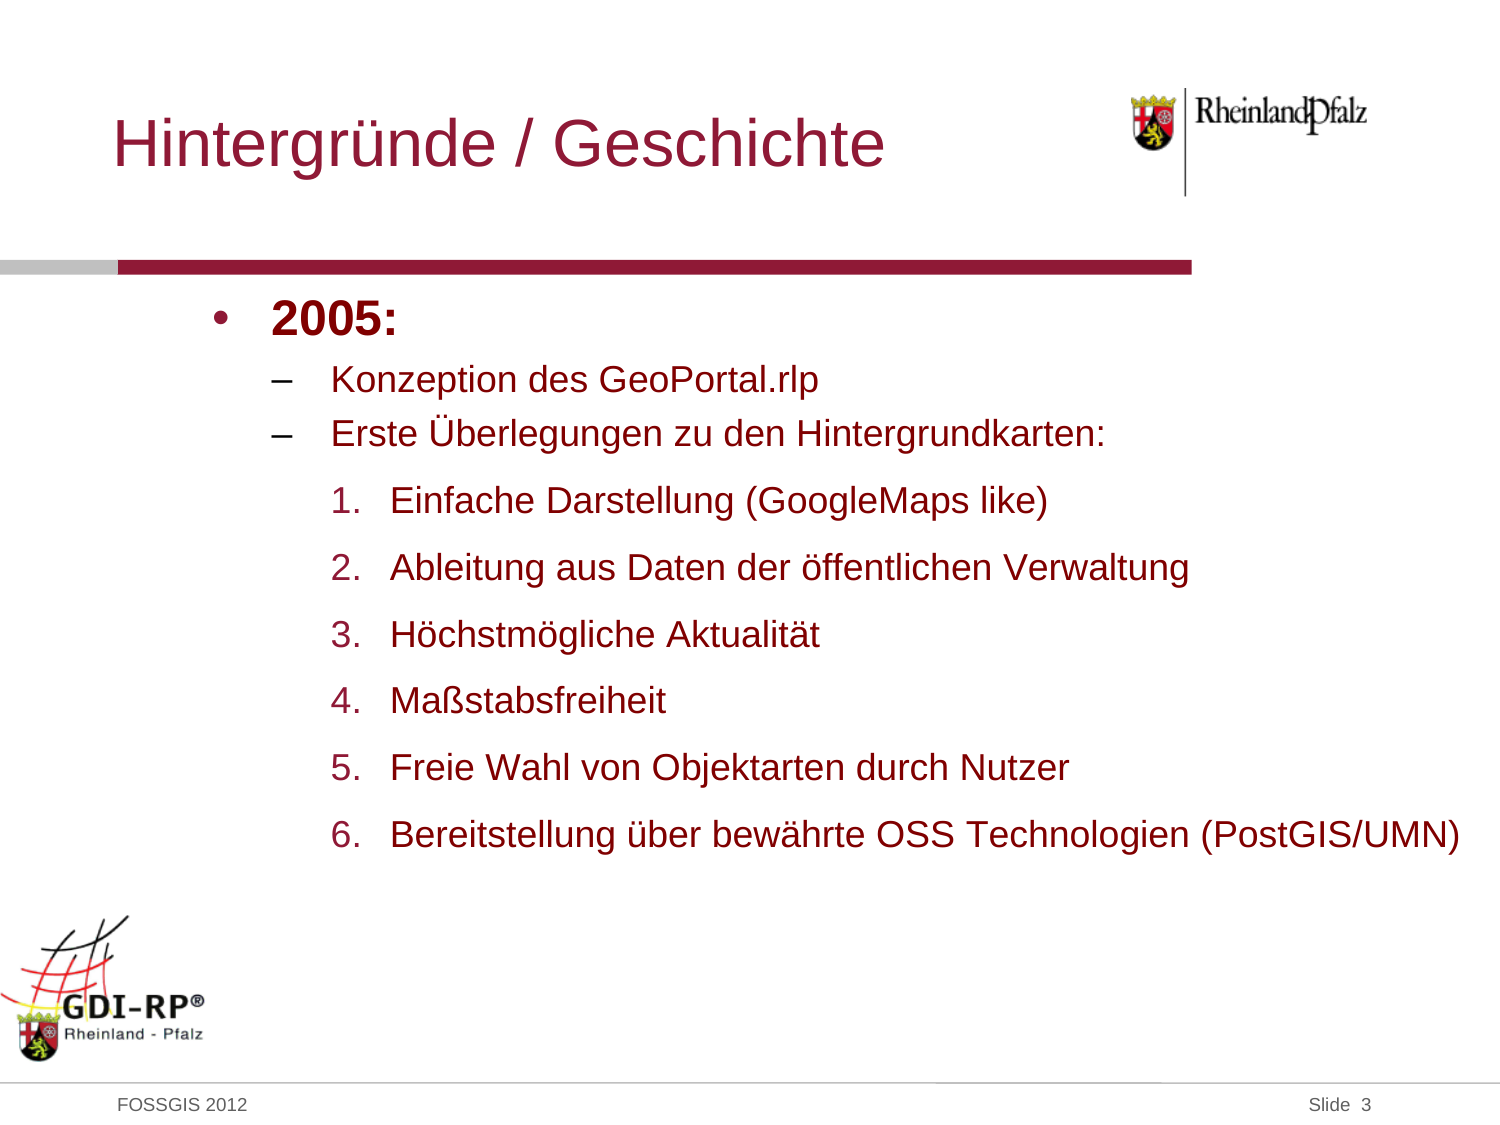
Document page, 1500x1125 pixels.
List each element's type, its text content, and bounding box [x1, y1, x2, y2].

list 2005: Konzeption des GeoPortal.rlp Erste Überlegungen zu den Hintergrundkarten: Einfache Darstellung (GoogleMaps like) Ableitung aus Daten der öffentlichen Verwaltung Höchstmögliche Aktualität Maßstabsfreiheit Freie Wahl von Objektarten durch Nutzer Bereitstellung über bewährte OSS Technologien (PostGIS/UMN) [212, 295, 1477, 1125]
title Hintergründe / Geschichte [112, 63, 1071, 224]
picture [0, 915, 207, 1063]
picture [1131, 88, 1447, 198]
